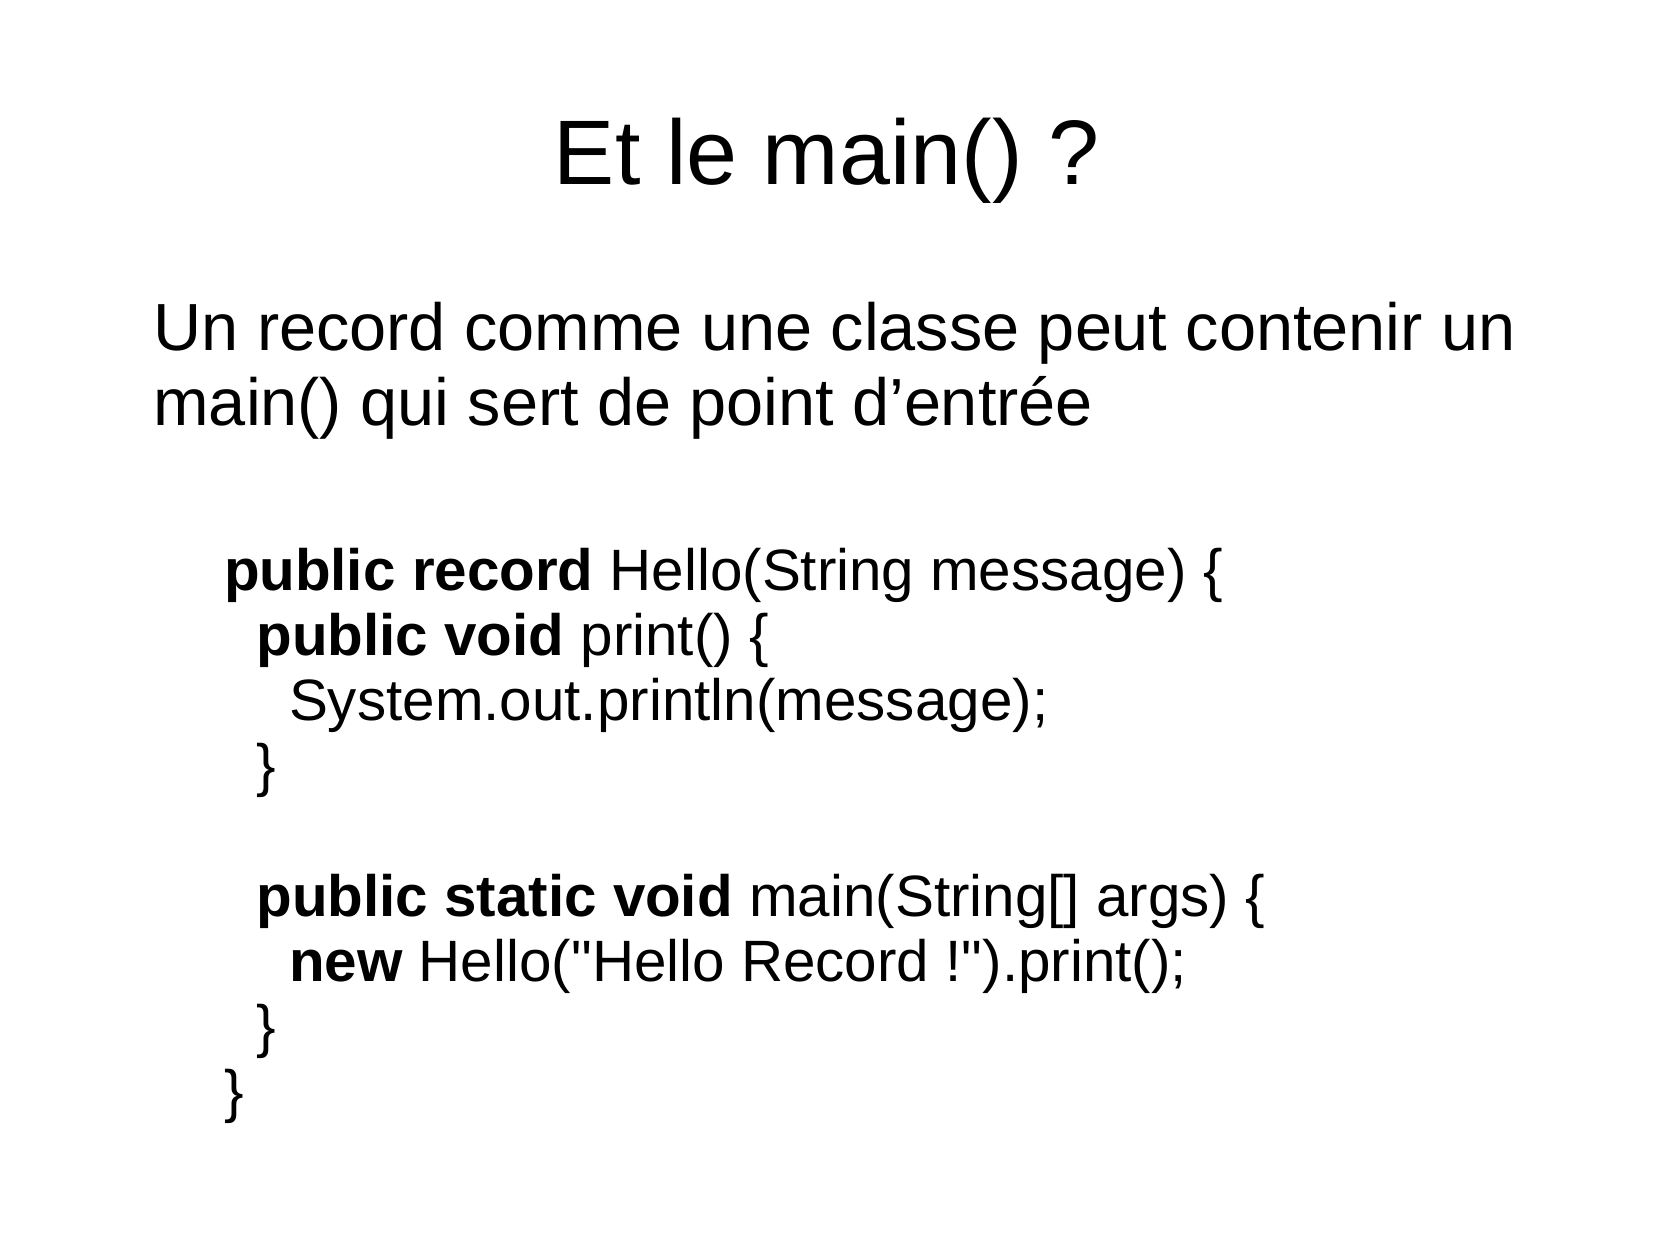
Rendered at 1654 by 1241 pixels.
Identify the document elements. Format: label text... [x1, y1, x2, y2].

title Et le main() ? [82, 49, 1571, 257]
list Un record comme une classe peut contenir un main() qui sert de point d’entrée public record Hello(String message) { public void print() { System.out.println(message); } public static void main(String[] args) { new Hello("Hello Record !").print(); } } [82, 290, 1571, 1156]
